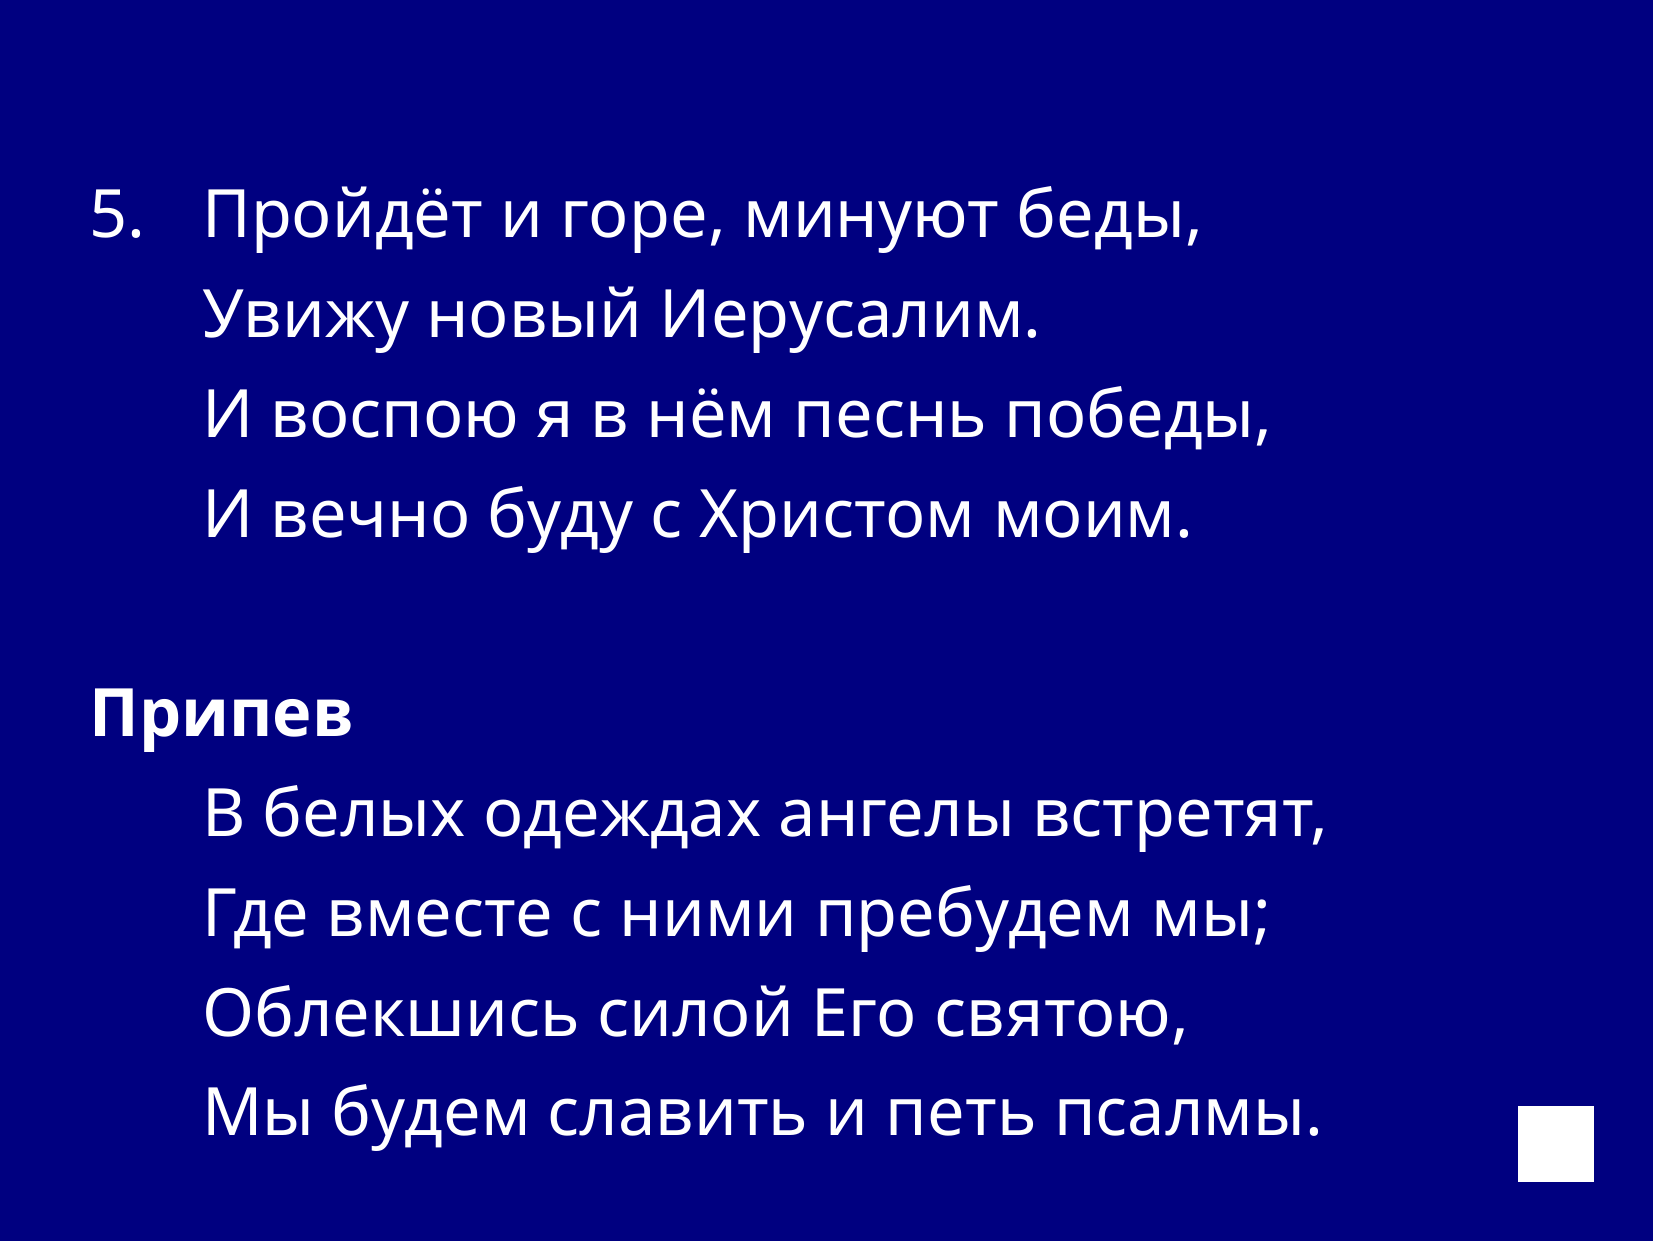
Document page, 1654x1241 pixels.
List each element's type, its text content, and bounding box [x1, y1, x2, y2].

text_box 5. Пройдёт и горе, минуют беды, Увижу новый Иерусалим. И воспою я в нём песнь победы, И вечно буду с Христом моим. Припев В белых одеждах ангелы встретят, Где вместе с ними пребудем мы; Облекшись силой Его святою, Мы будем славить и петь псалмы. [75, 150, 1576, 1163]
text_box [1518, 1106, 1594, 1182]
